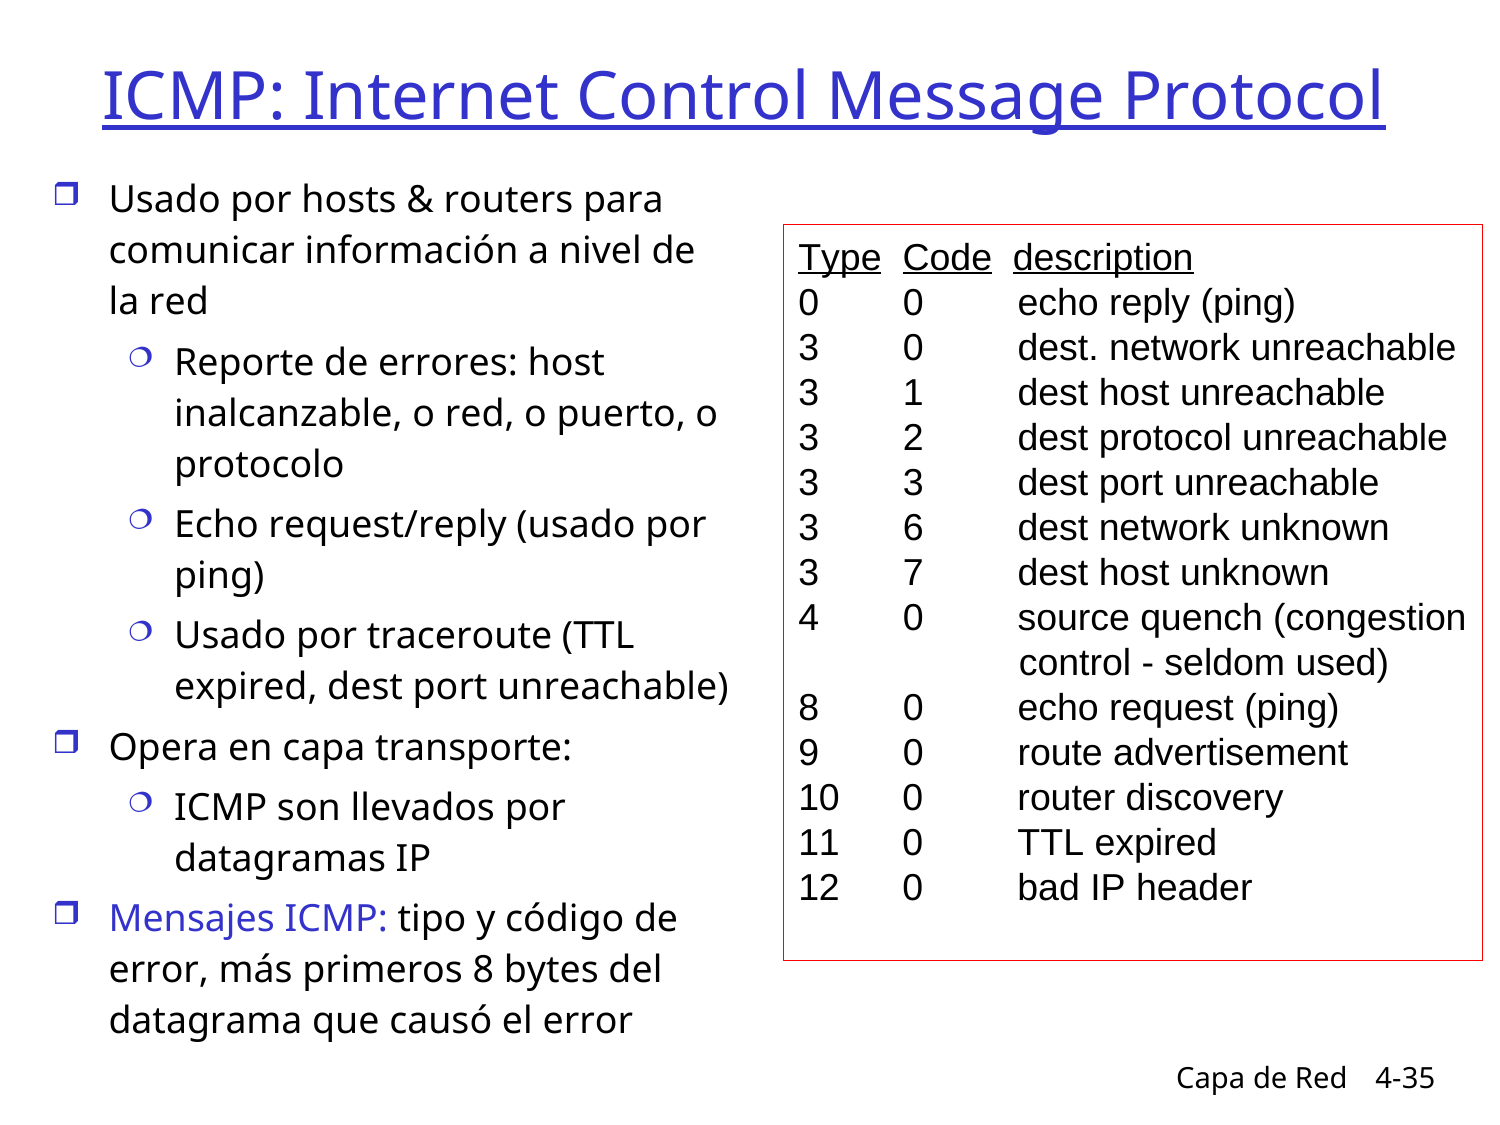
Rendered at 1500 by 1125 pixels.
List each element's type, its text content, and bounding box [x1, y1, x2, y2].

title ICMP: Internet Control Message Protocol [87, 37, 1421, 150]
text_box Type Code description 0 0 echo reply (ping) 3 0 dest. network unreachable 3 1 dest host unreachable 3 2 dest protocol unreachable 3 3 dest port unreachable 3 6 dest network unknown 3 7 dest host unknown 4 0 source quench (congestion control - seldom used) 8 0 echo request (ping) 9 0 route advertisement 10 0 router discovery 11 0 TTL expired 12 0 bad IP header [783, 224, 1483, 961]
list Usado por hosts & routers para comunicar información a nivel de la red Reporte de errores: host inalcanzable, o red, o puerto, o protocolo Echo request/reply (usado por ping) Usado por traceroute (TTL expired, dest port unreachable) Opera en capa transporte: ICMP son llevados por datagramas IP Mensajes ICMP: tipo y código de error, más primeros 8 bytes del datagrama que causó el error [37, 164, 751, 1017]
